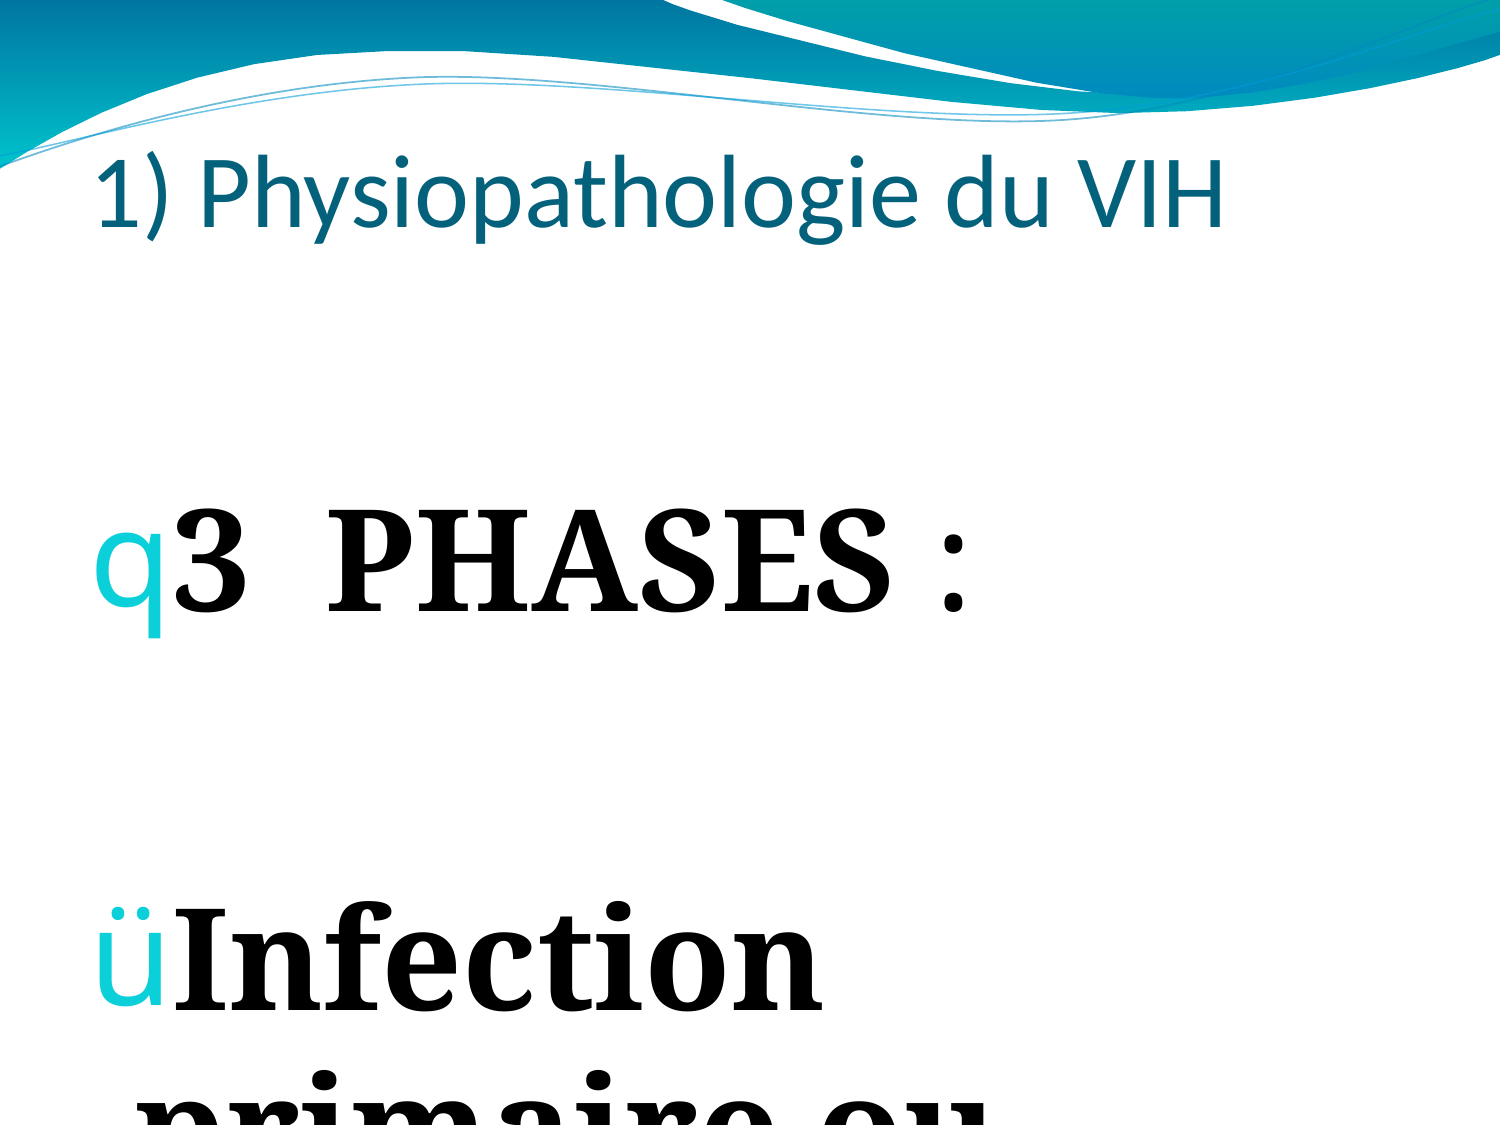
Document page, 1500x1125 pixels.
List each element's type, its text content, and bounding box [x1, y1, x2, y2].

title 1) Physiopathologie du VIH [75, 115, 1425, 262]
list 3 PHASES : Infection primaire ou phase aiguë : Durée de quelques semaines à quelques mois Symptômes cliniques variables Augmentation très importante de la virémie Chute des lymphocytes T CD4+ Diminution de la virémie avec une élévation des LT qui ne reviendra jamais au niveau initial Latence clinique : Plusieurs dizaines d’années Pas de symptômes Equilibre entre la réplication virale et la réponse immunitaire Augmentation petit à petit de la virémie et inversement baisse des Lymphocytes T Phase SIDA : Chute du N de lymphocytes T CD4+ en dessous de 200 cellules/mm3 Organisme sans défenses Sida (mort de maladies opportunistes) [75, 262, 1459, 1125]
